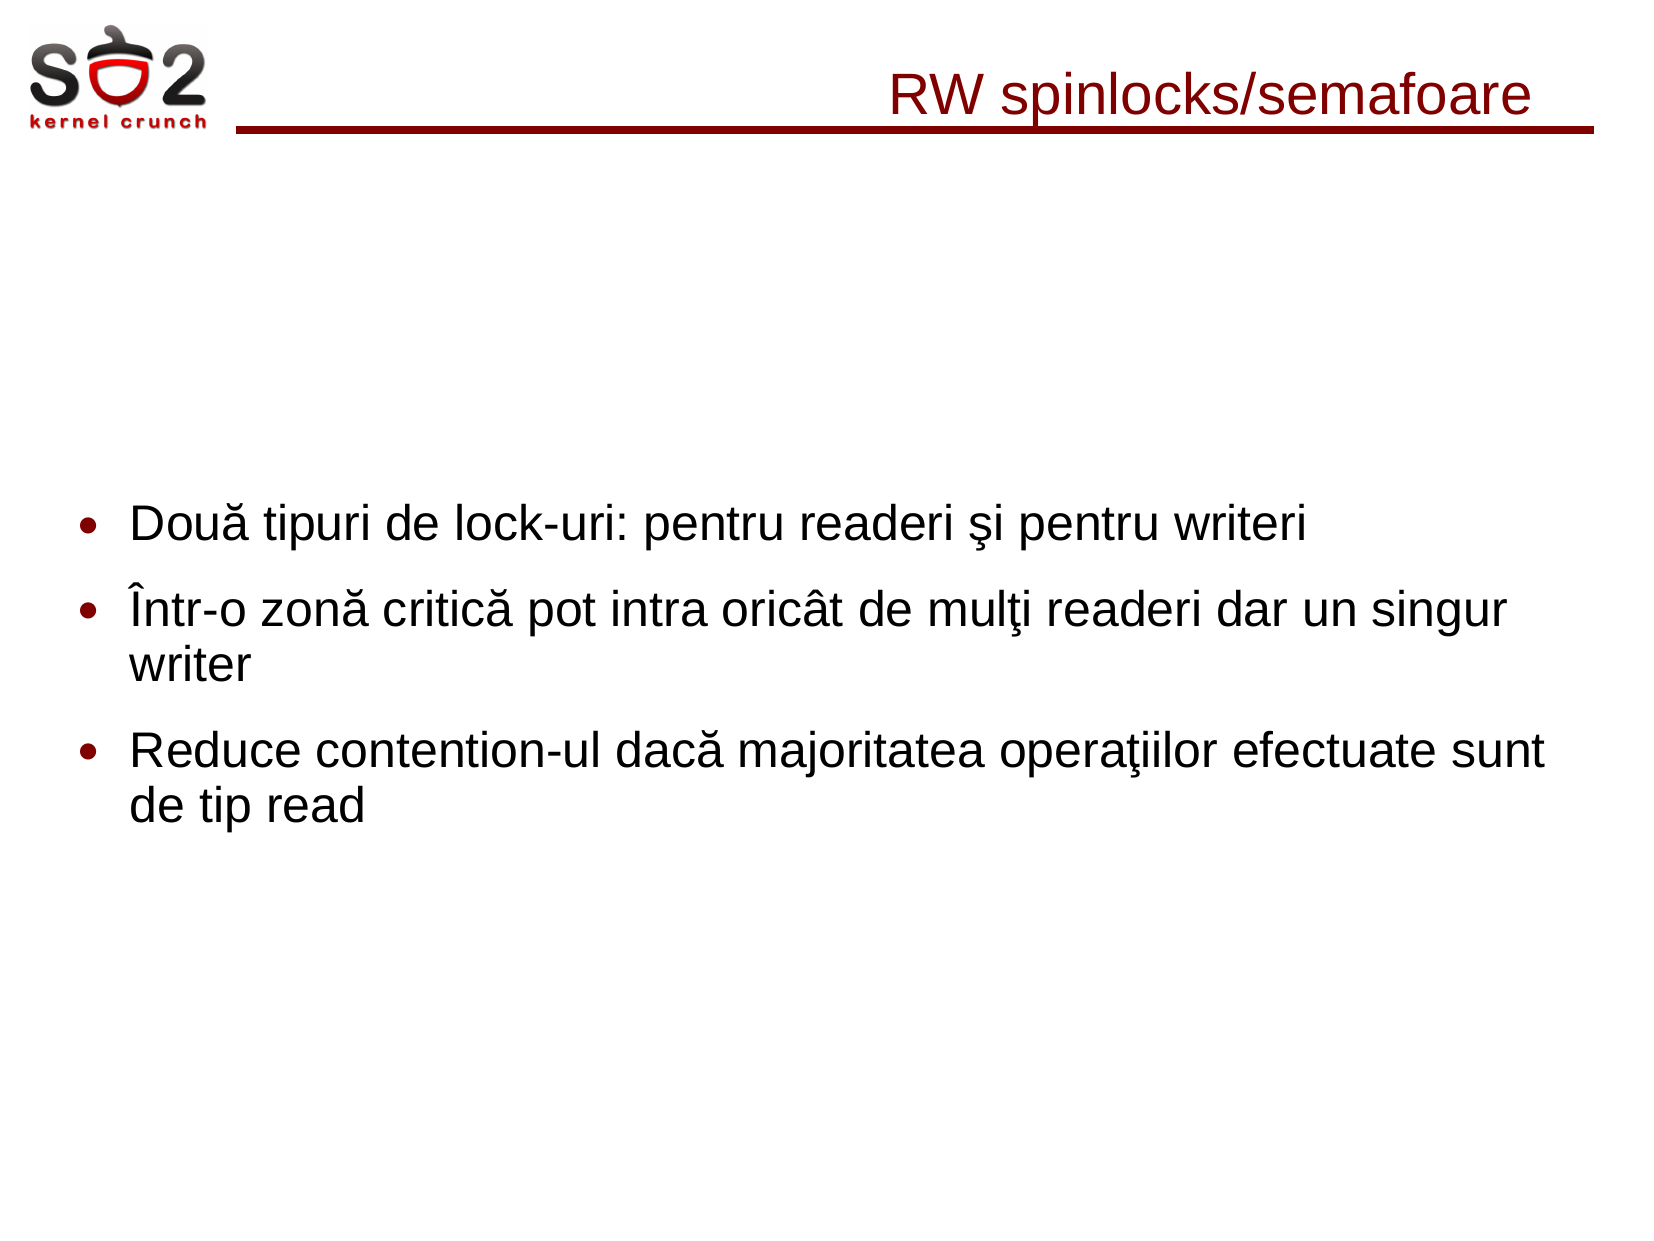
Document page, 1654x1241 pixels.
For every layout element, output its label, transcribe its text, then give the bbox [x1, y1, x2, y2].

list Două tipuri de lock-uri: pentru readeri şi pentru writeri Într-o zonă critică pot intra oricât de mulţi readeri dar un singur writer Reduce contention-ul dacă majoritatea operaţiilor efectuate sunt de tip read [59, 177, 1595, 1152]
title RW spinlocks/semafoare [121, 11, 1534, 177]
picture [29, 23, 121, 130]
